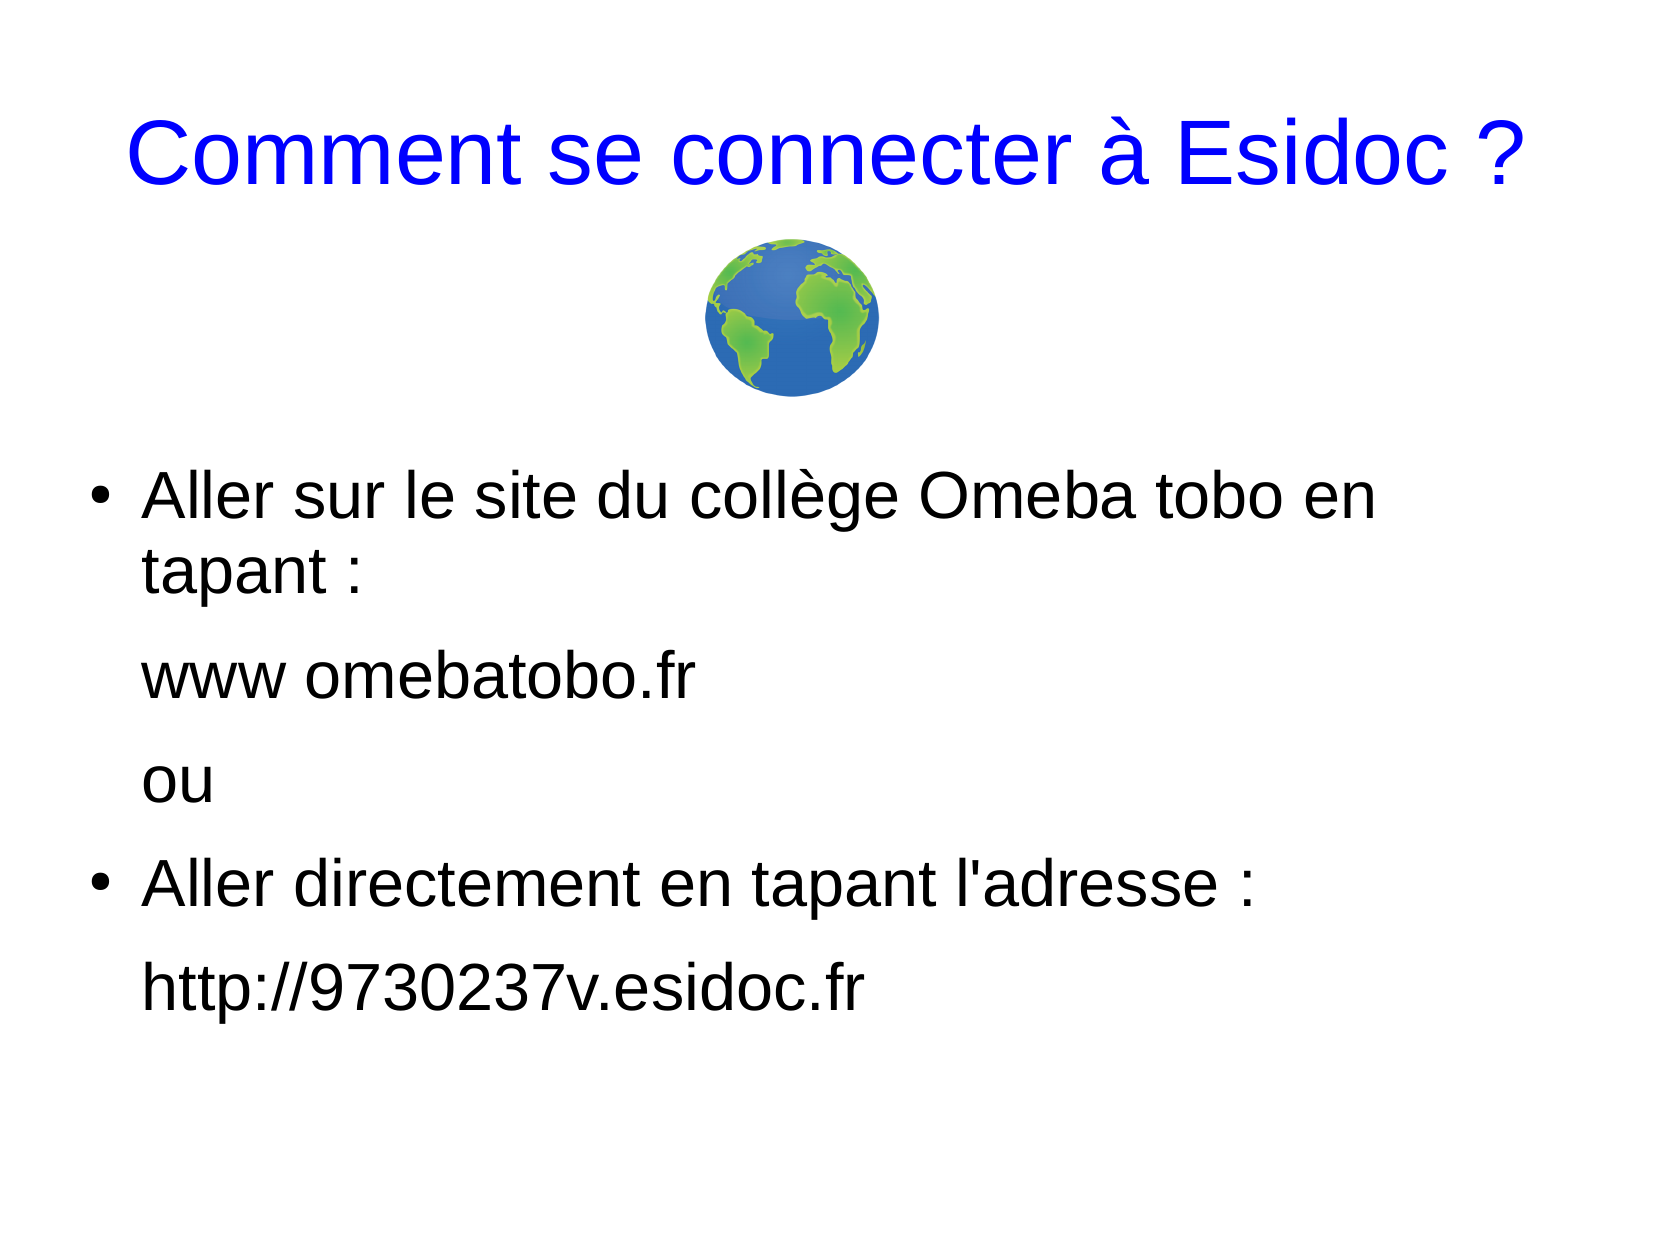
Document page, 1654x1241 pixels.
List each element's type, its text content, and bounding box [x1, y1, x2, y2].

title Comment se connecter à Esidoc ? [82, 49, 1571, 257]
list Aller sur le site du collège Omeba tobo en tapant : www omebatobo.fr ou Aller directement en tapant l'adresse : http://9730237v.esidoc.fr [70, 354, 1560, 1130]
picture [685, 218, 898, 402]
